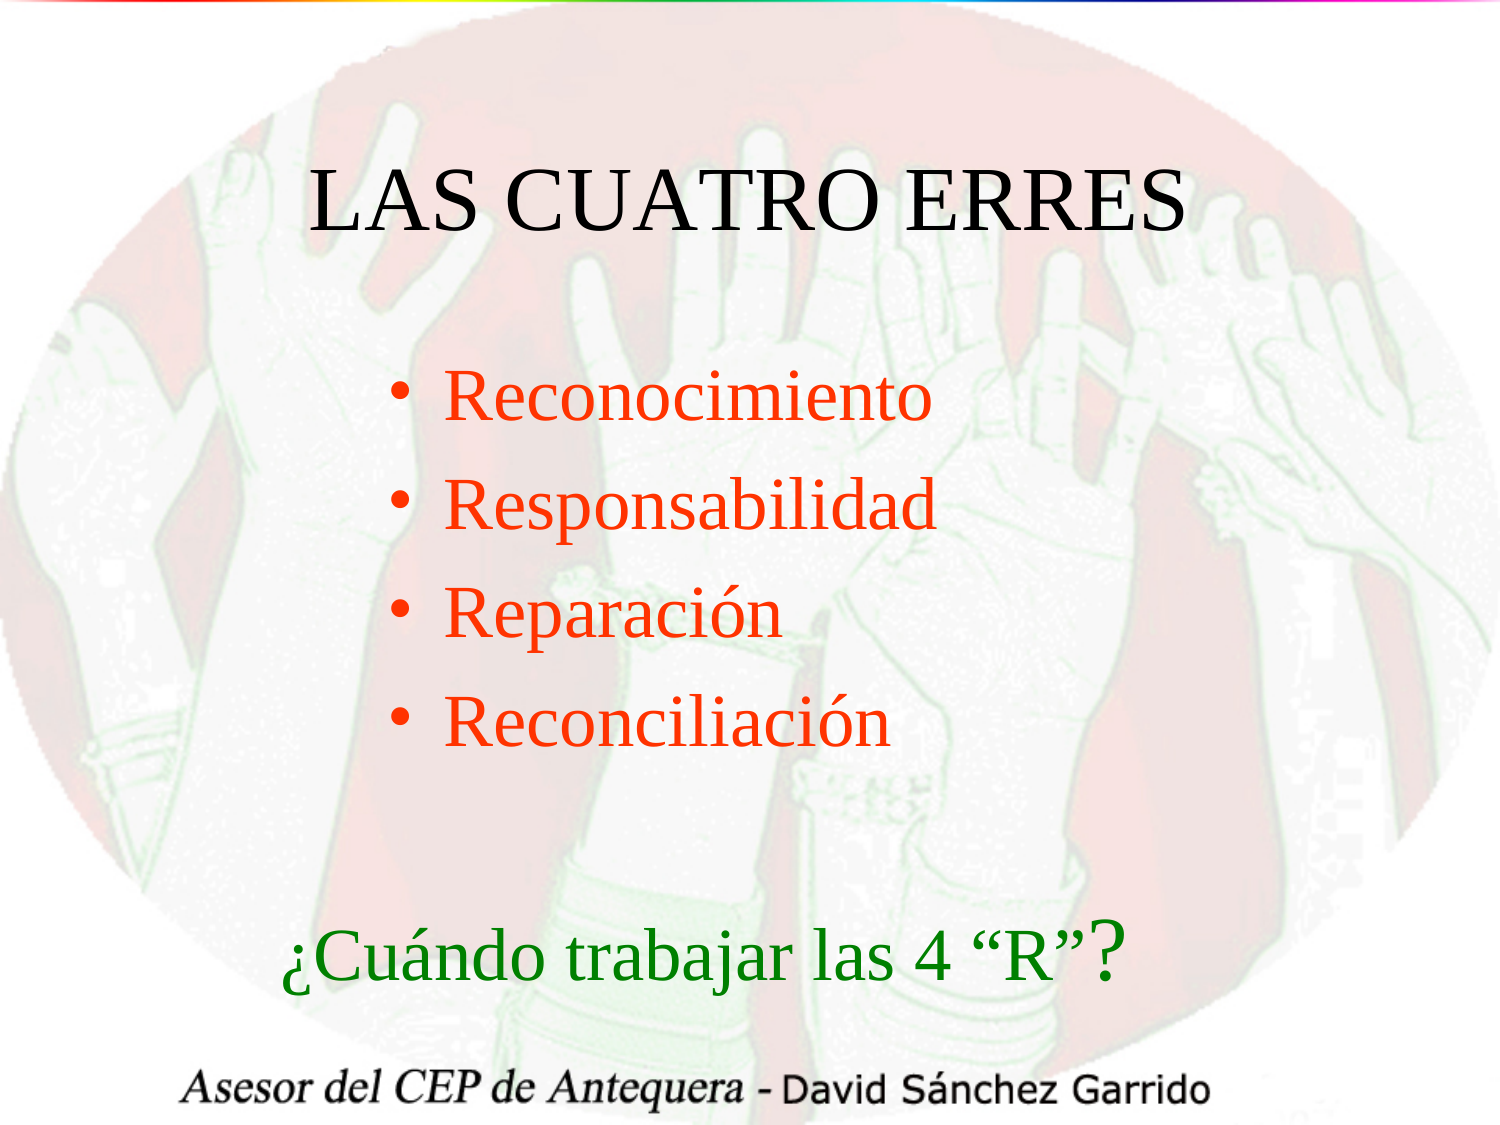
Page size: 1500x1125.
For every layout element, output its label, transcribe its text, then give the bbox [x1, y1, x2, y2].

picture [0, 0, 1500, 1125]
title LAS CUATRO ERRES [112, 99, 1388, 288]
list Reconocimiento Responsabilidad Reparación Reconciliación [372, 337, 1071, 850]
text_box ¿Cuándo trabajar las 4 “R”? [265, 881, 1144, 1007]
